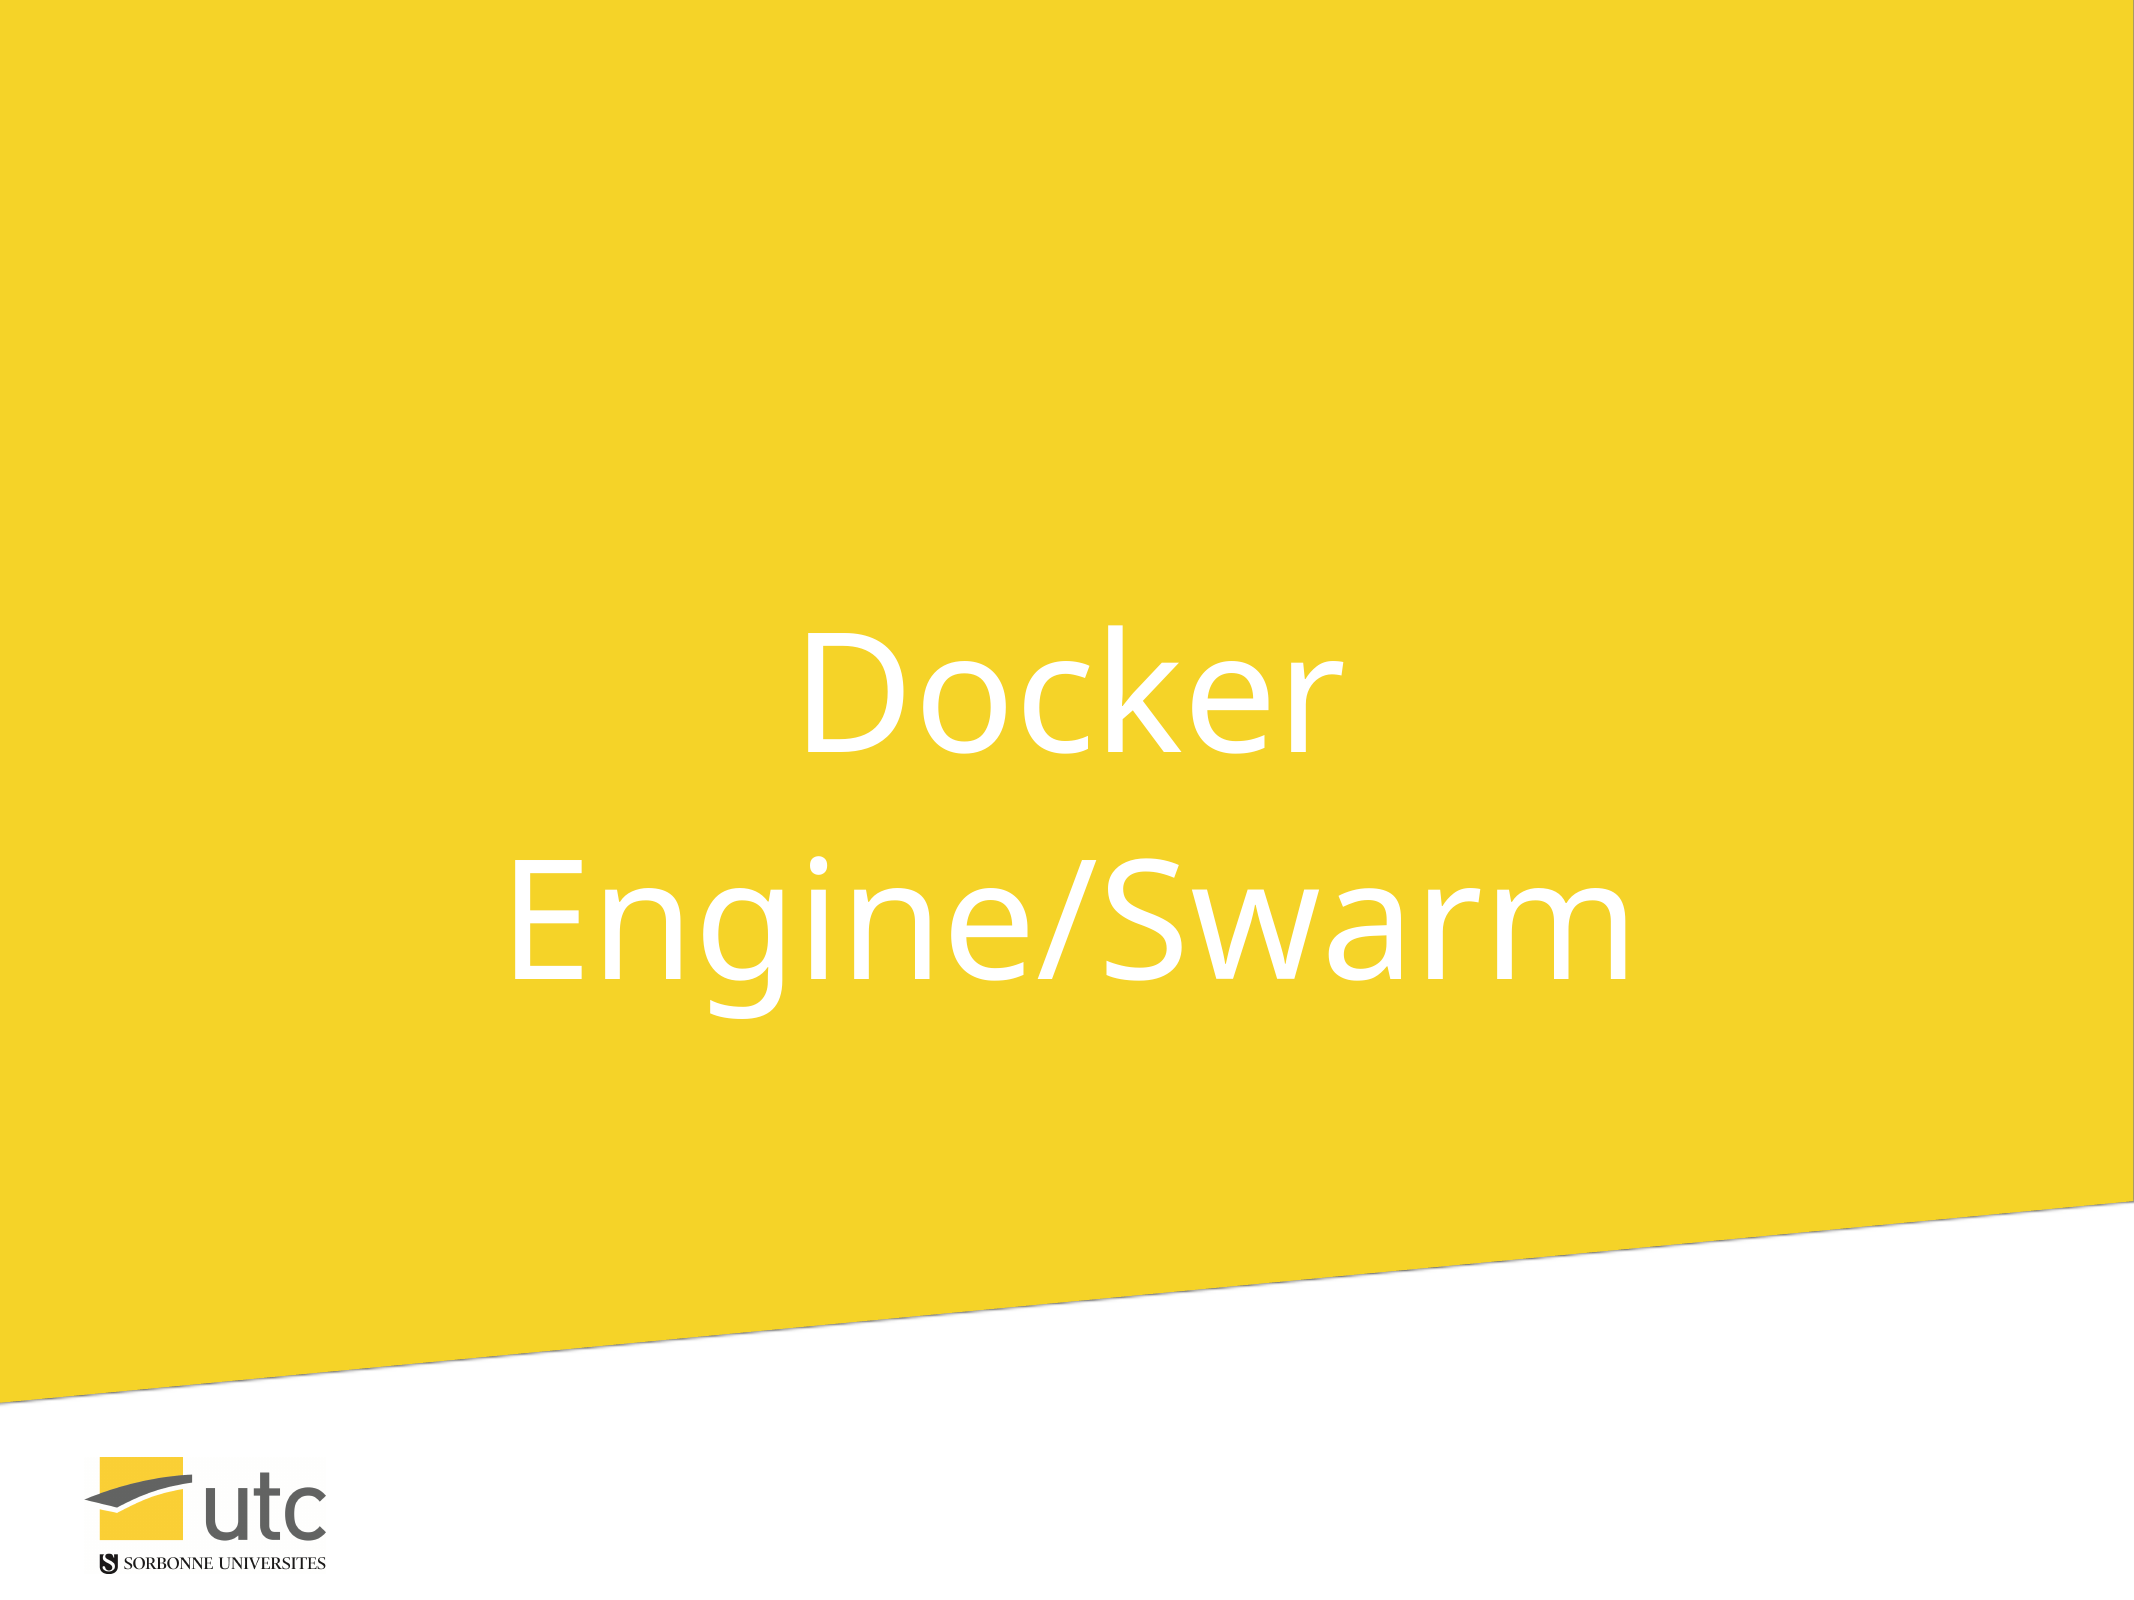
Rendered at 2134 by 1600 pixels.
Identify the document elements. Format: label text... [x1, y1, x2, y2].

picture [84, 1457, 326, 1574]
text_box Docker Engine/Swarm [295, 606, 1844, 997]
title [208, 529, 1925, 1071]
